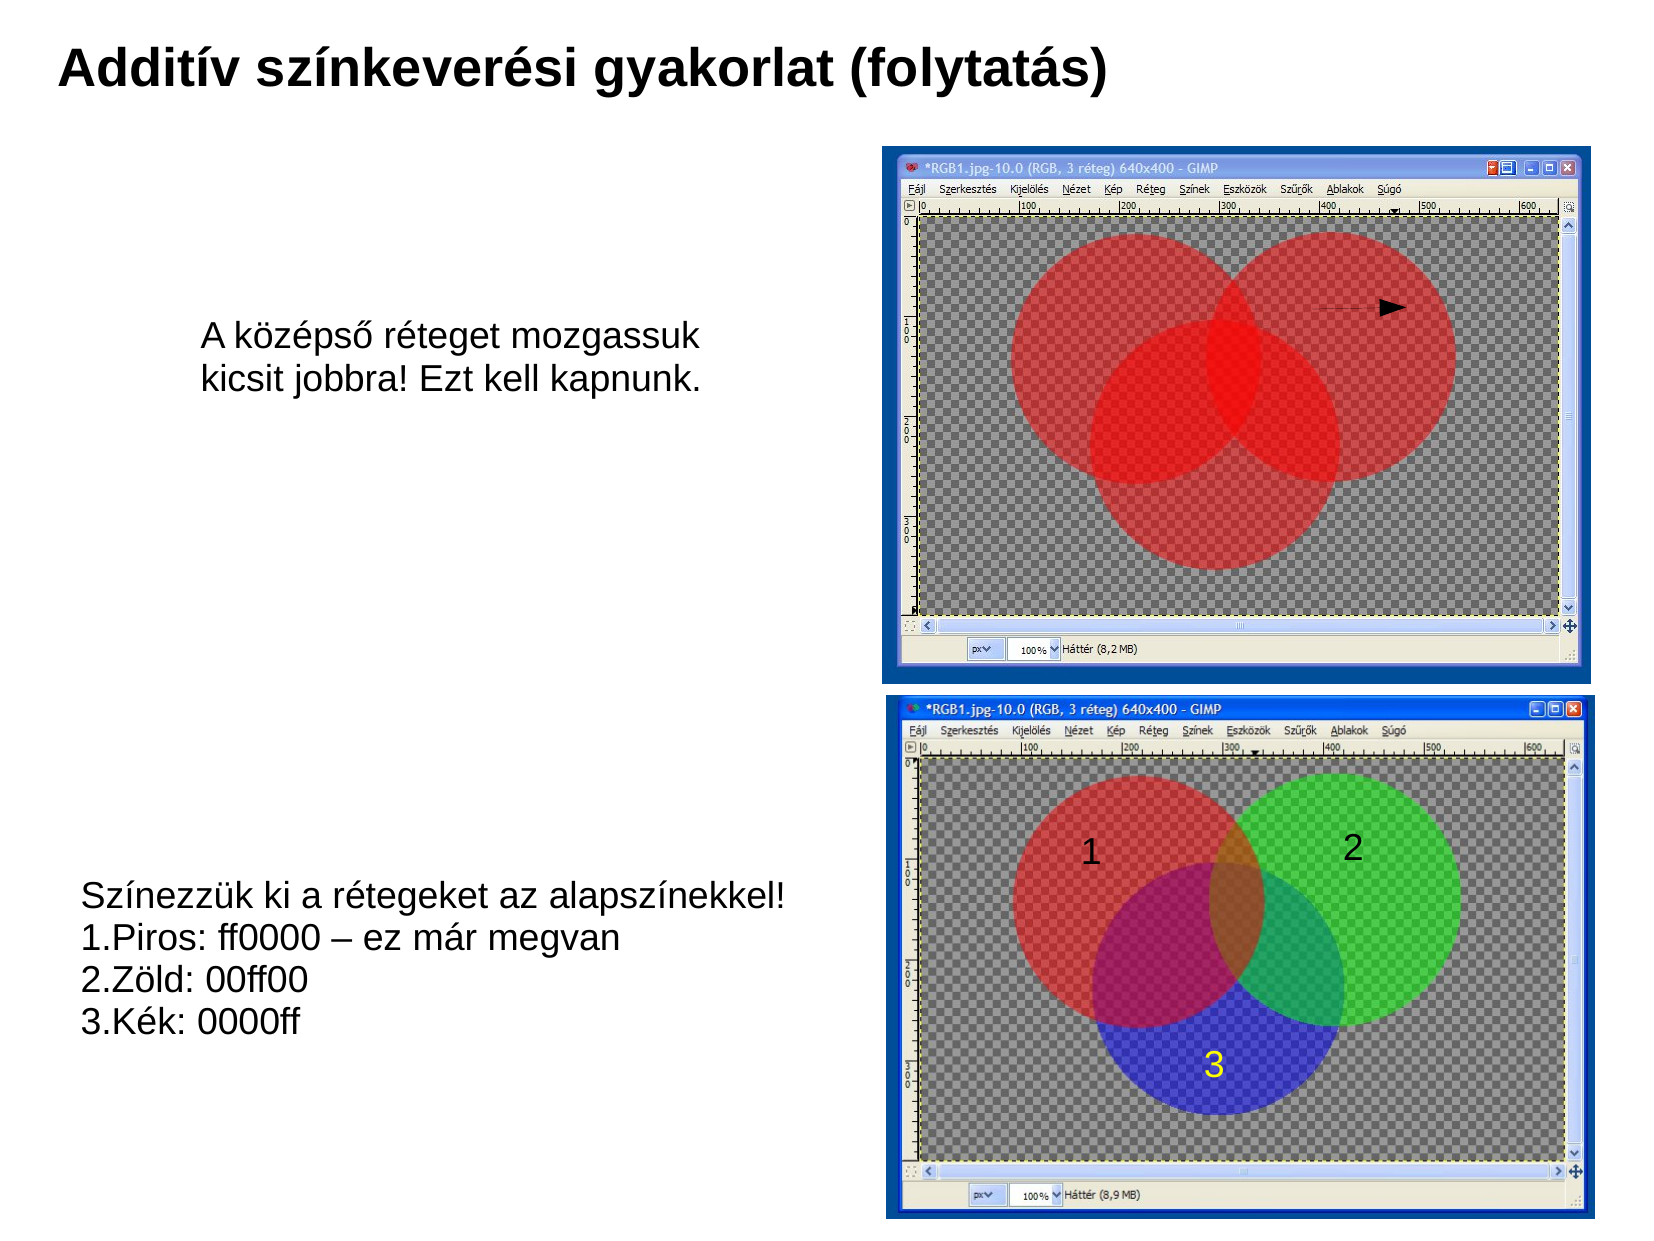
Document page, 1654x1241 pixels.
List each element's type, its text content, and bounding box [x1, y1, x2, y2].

text_box 3 [1189, 1036, 1240, 1094]
text_box 1 [1066, 822, 1117, 880]
text_box Színezzük ki a rétegeket az alapszínekkel! Piros: ff0000 – ez már megvan Zöld: 00ff00 Kék: 0000ff [65, 866, 801, 1050]
picture [886, 695, 1595, 1219]
text_box Additív színkeverési gyakorlat (folytatás) [42, 30, 1211, 107]
text_box A középső réteget mozgassuk kicsit jobbra! Ezt kell kapnunk. [185, 307, 717, 407]
text_box 2 [1328, 819, 1379, 877]
picture [882, 146, 1591, 684]
